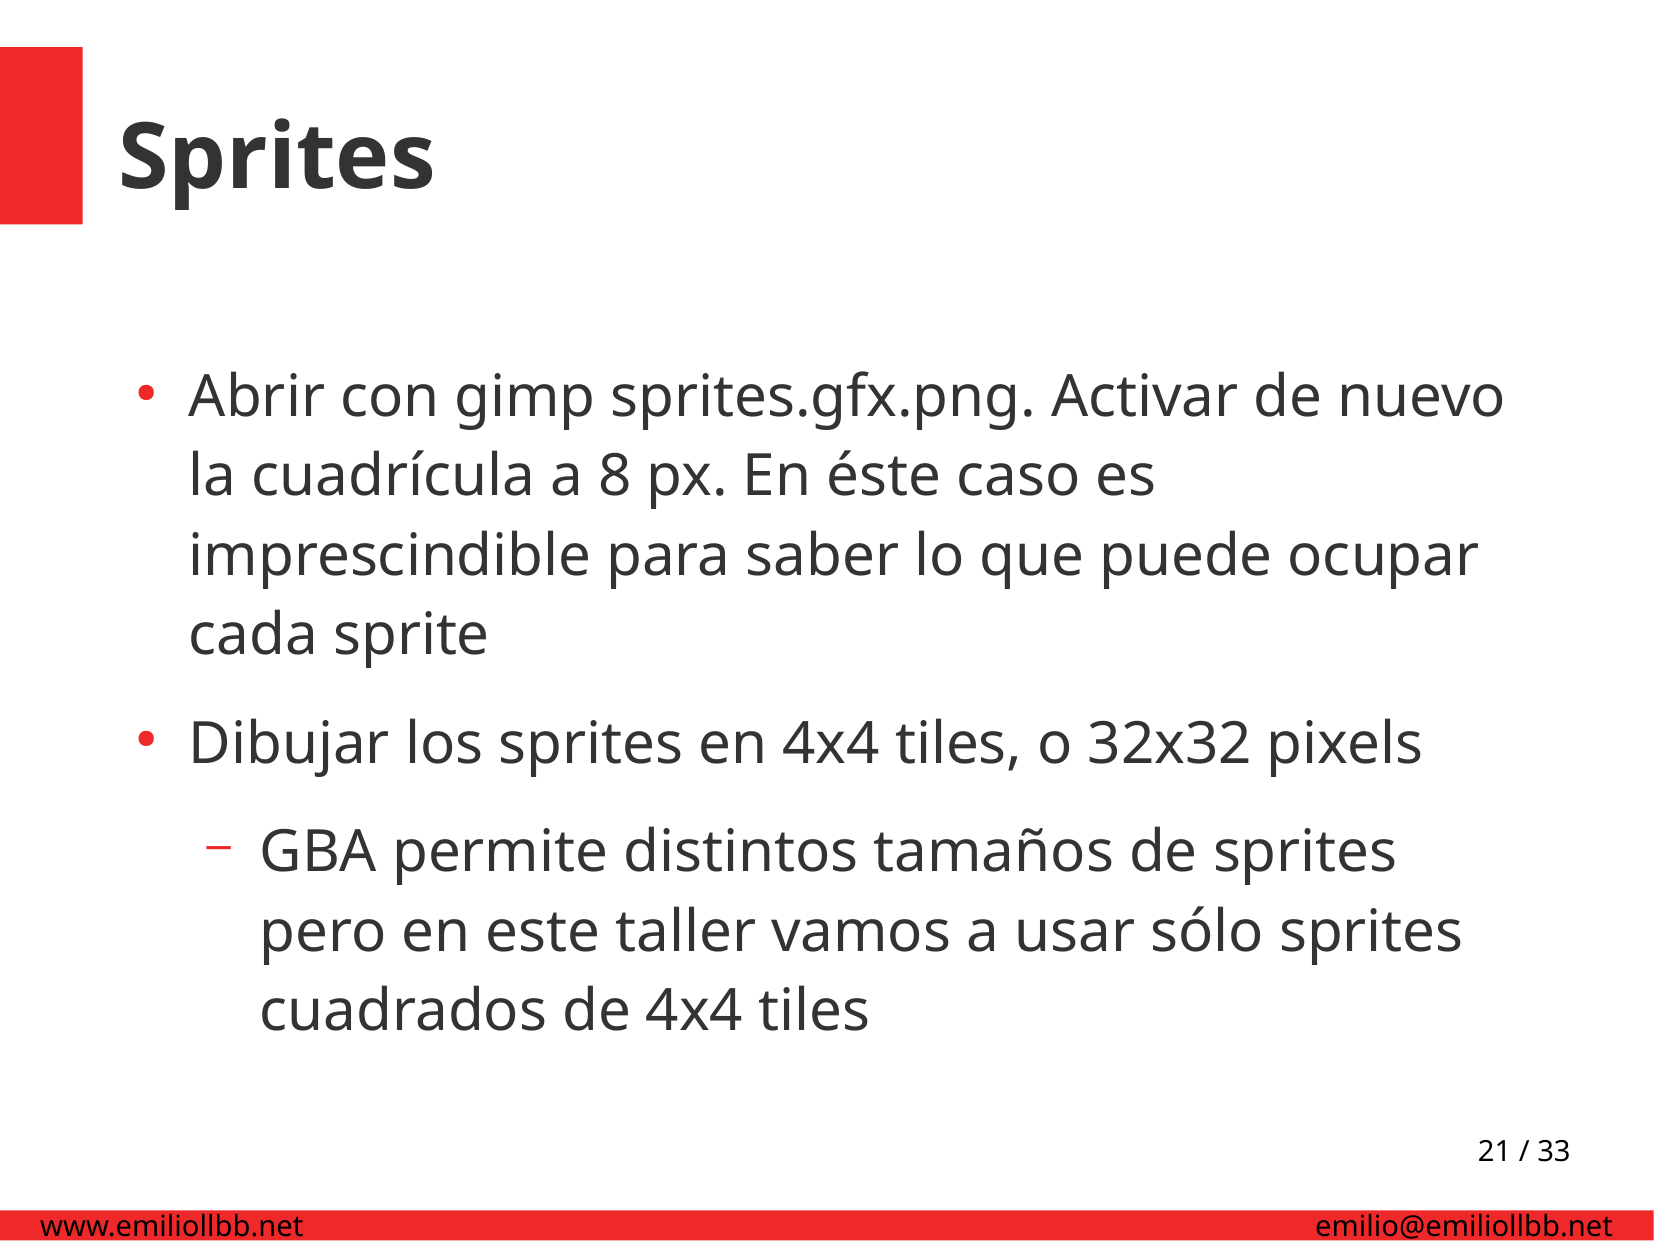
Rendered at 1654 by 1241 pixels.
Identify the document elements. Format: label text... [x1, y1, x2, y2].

title Sprites [118, 49, 1571, 257]
list Abrir con gimp sprites.gfx.png. Activar de nuevo la cuadrícula a 8 px. En éste caso es imprescindible para saber lo que puede ocupar cada sprite Dibujar los sprites en 4x4 tiles, o 32x32 pixels GBA permite distintos tamaños de sprites pero en este taller vamos a usar sólo sprites cuadrados de 4x4 tiles [118, 354, 1536, 1074]
